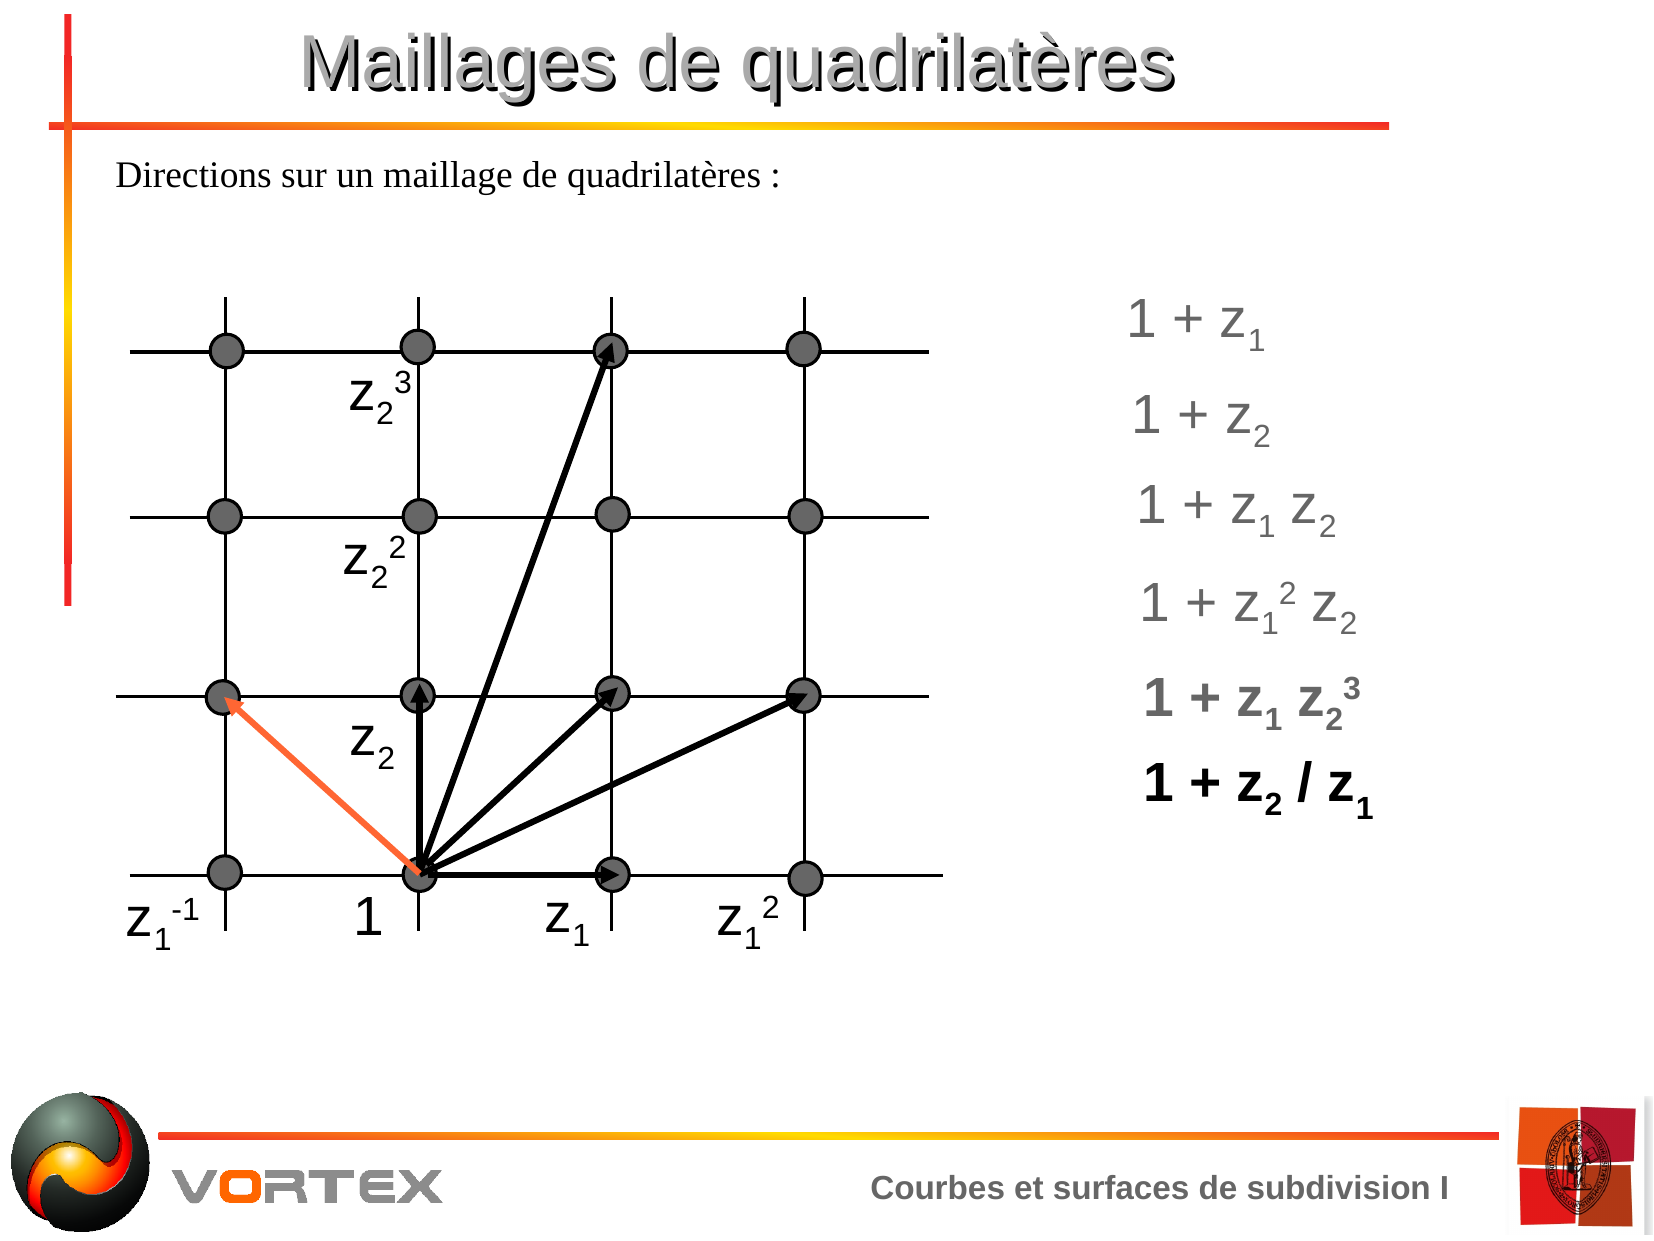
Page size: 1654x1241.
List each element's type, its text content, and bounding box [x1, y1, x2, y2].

text_box z1-1 [111, 879, 230, 967]
text_box z1 [530, 875, 609, 963]
text_box [786, 332, 821, 366]
text_box [401, 678, 435, 712]
text_box [208, 855, 242, 889]
text_box z12 [701, 877, 815, 966]
text_box [210, 334, 244, 368]
text_box 1 + z1 z2 [1121, 465, 1427, 554]
text_box [401, 330, 435, 352]
text_box 1 + z12 z2 [1125, 563, 1430, 651]
text_box z2 [335, 698, 414, 786]
text_box 1 + z2 [1117, 375, 1422, 463]
text_box [789, 861, 823, 893]
picture [1505, 1096, 1653, 1235]
text_box [787, 678, 821, 713]
picture [11, 1092, 443, 1232]
text_box [206, 680, 240, 715]
text_box [594, 334, 628, 368]
text_box [596, 497, 630, 532]
list Directions sur un maillage de quadrilatères : [97, 153, 1571, 1109]
text_box 1 + z1 [1111, 280, 1417, 368]
text_box 1 + z2 / z1 [1128, 743, 1434, 836]
text_box z23 [333, 352, 445, 440]
text_box [596, 676, 630, 711]
text_box [596, 857, 630, 892]
text_box z22 [328, 517, 442, 605]
title Maillages de quadrilatères [82, 4, 1392, 120]
text_box 1 [339, 877, 418, 960]
text_box [403, 499, 437, 517]
text_box 1 + z1 z23 [1128, 658, 1434, 743]
text_box [788, 499, 823, 534]
text_box [208, 499, 242, 534]
text_box [403, 866, 436, 892]
